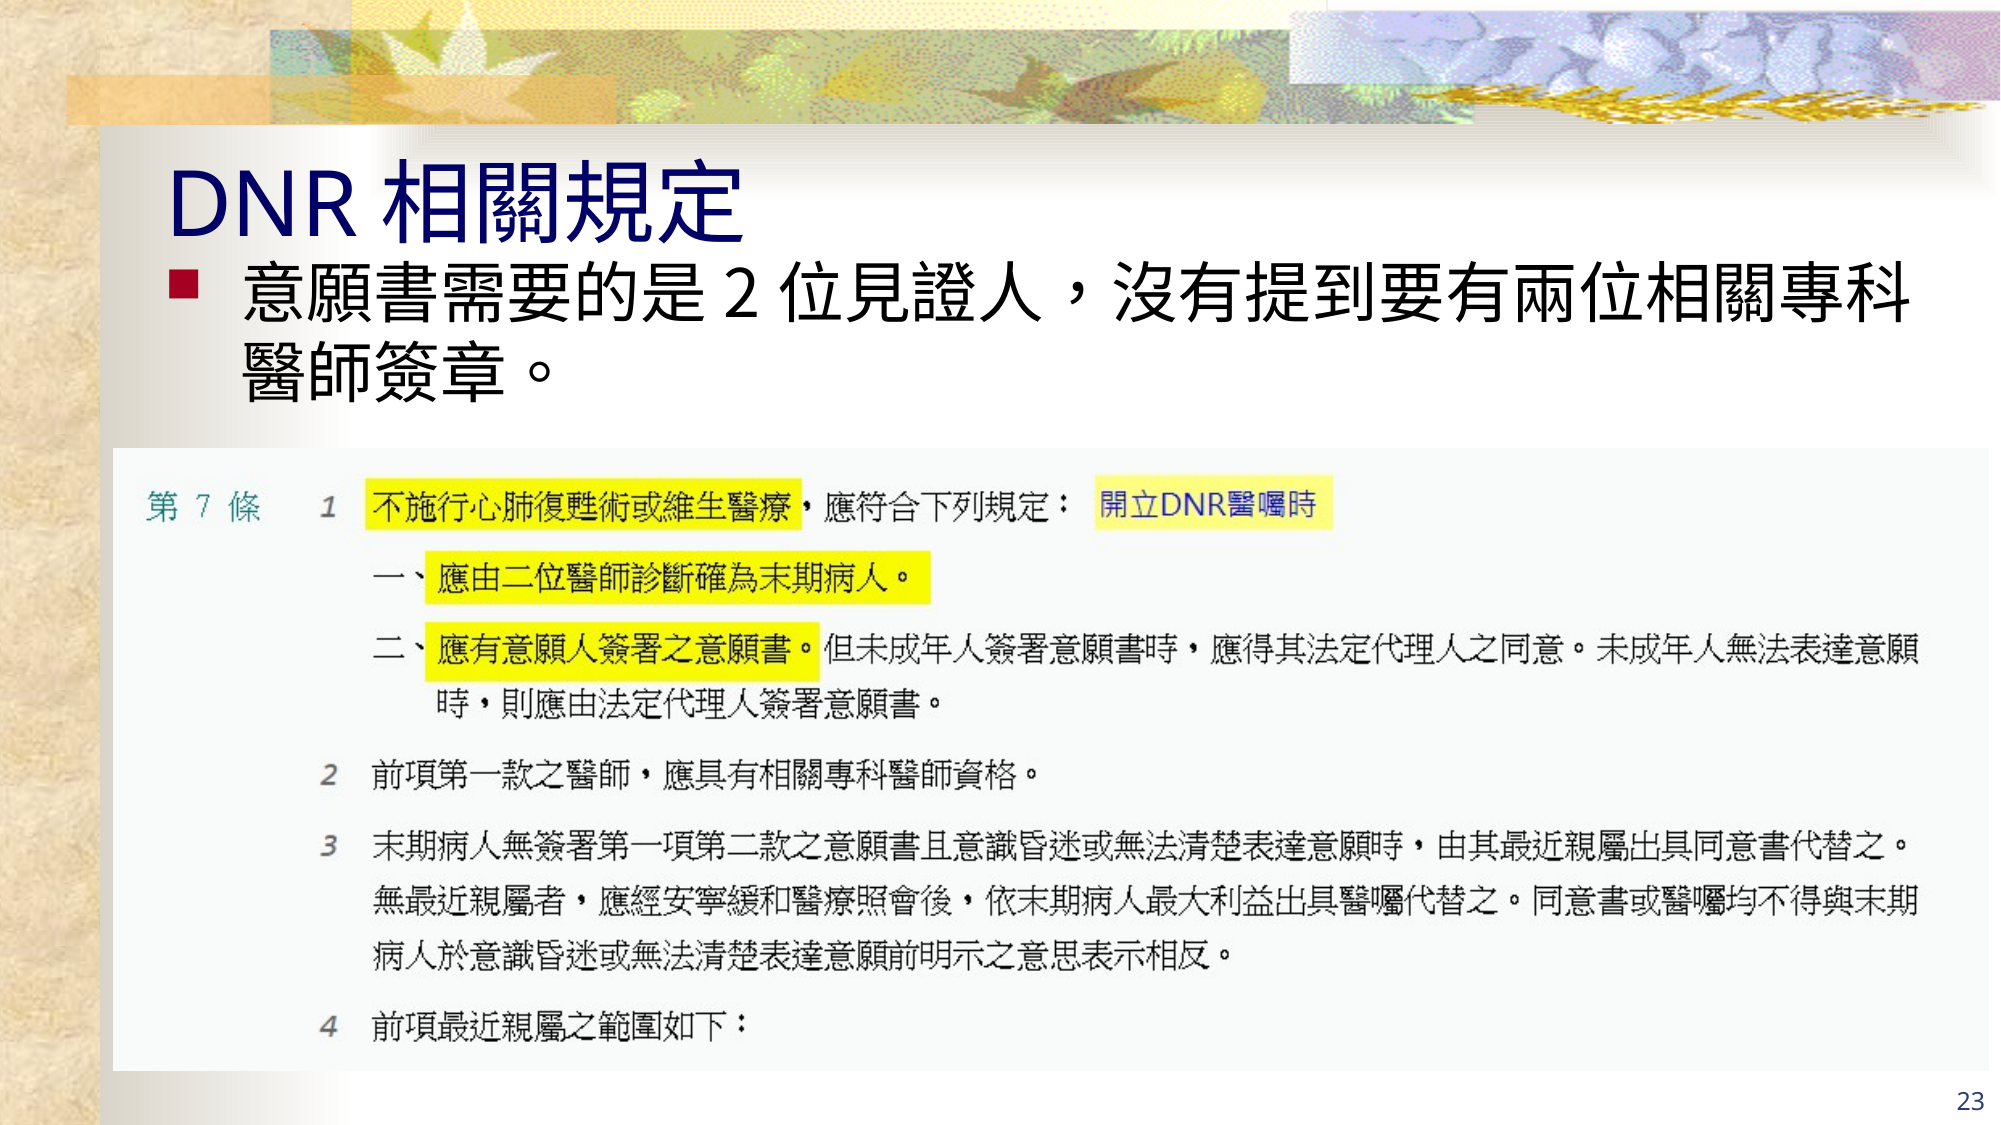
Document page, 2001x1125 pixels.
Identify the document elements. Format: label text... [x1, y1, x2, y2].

picture [0, 0, 2001, 1125]
text_box <編號> [1799, 1052, 2001, 1125]
title DNR相關規定 [150, 137, 1934, 232]
picture [113, 448, 1989, 1071]
list 意願書需要的是2位見證人，沒有提到要有兩位相關專科醫師簽章。 [150, 243, 1934, 448]
